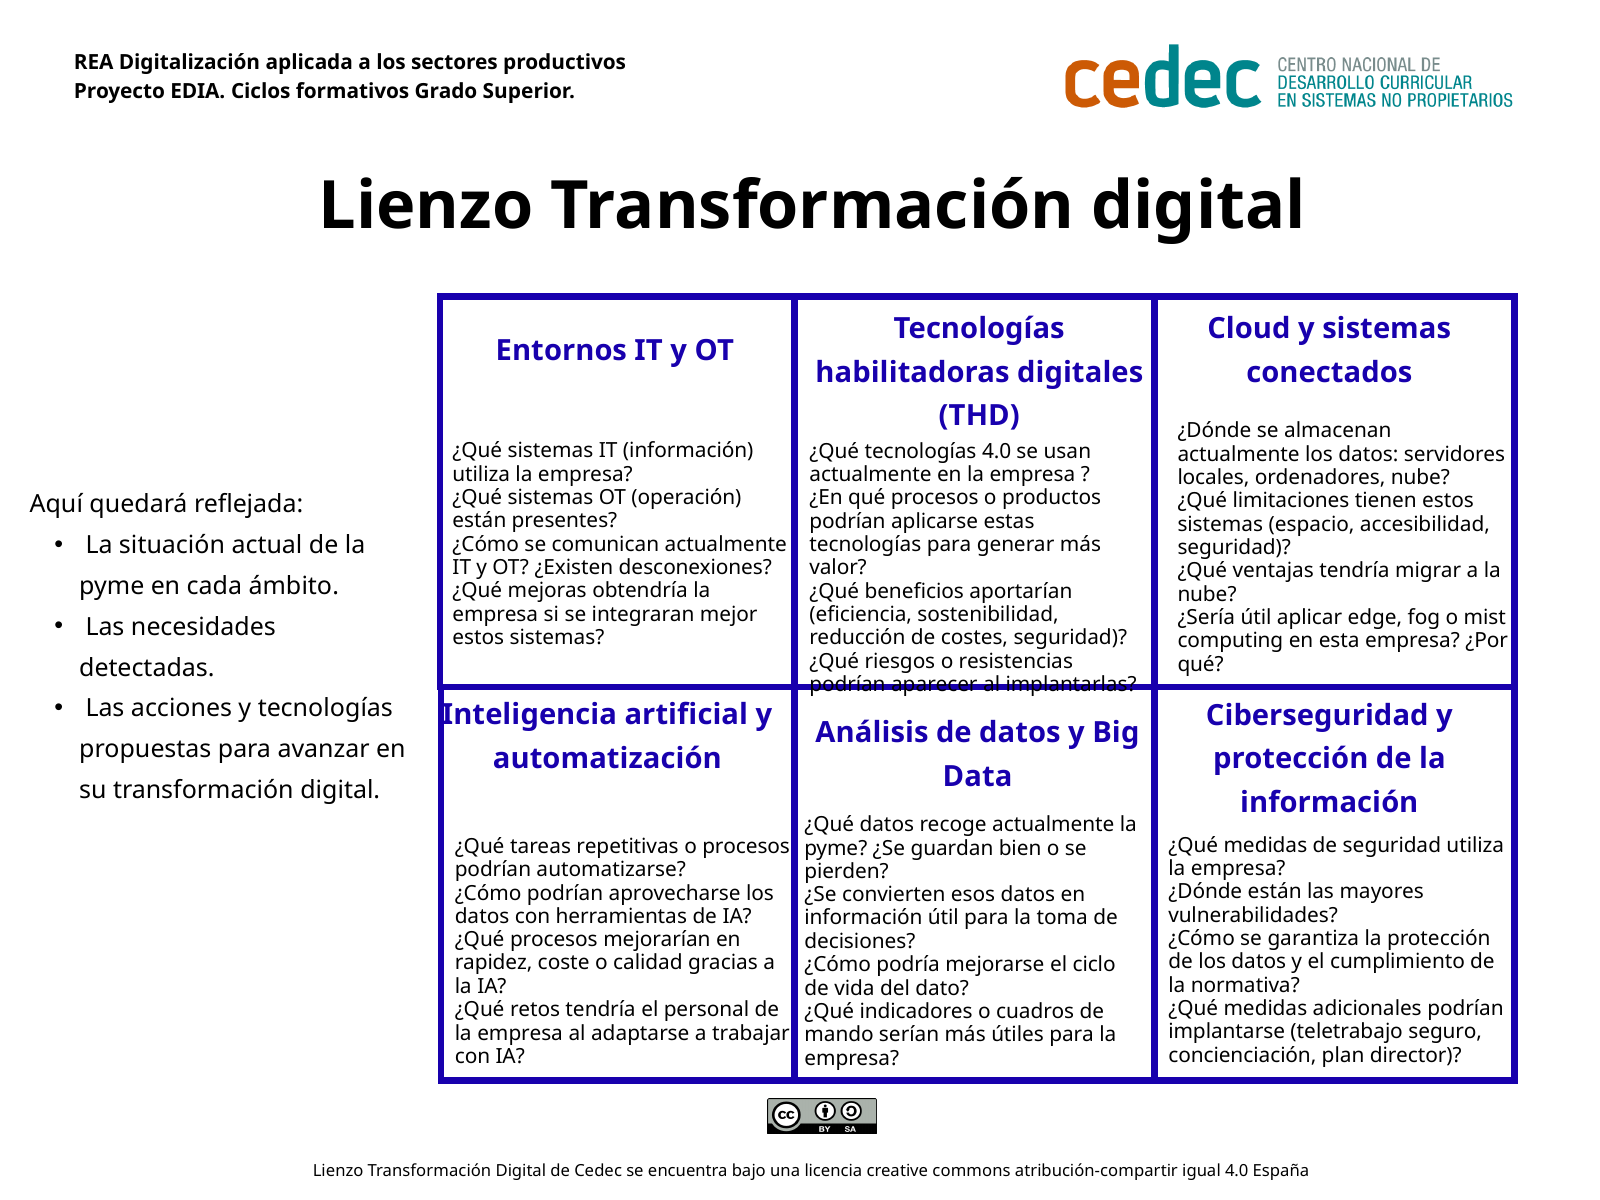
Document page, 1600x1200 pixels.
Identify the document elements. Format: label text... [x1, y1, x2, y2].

text_box Aquí quedará reflejada: La situación actual de la pyme en cada ámbito. Las necesidades detectadas. Las acciones y tecnologías propuestas para avanzar en su transformación digital. [29, 477, 414, 845]
text_box ¿Qué medidas de seguridad utiliza la empresa? ¿Dónde están las mayores vulnerabilidades? ¿Cómo se garantiza la protección de los datos y el cumplimiento de la normativa? ¿Qué medidas adicionales podrían implantarse (teletrabajo seguro, concienciación, plan director)? [1168, 832, 1509, 1090]
text_box REA Digitalización aplicada a los sectores productivos Proyecto EDIA. Ciclos formativos Grado Superior. [59, 40, 717, 119]
text_box ¿Qué sistemas IT (información) utiliza la empresa? ¿Qué sistemas OT (operación) están presentes? ¿Cómo se comunican actualmente IT y OT? ¿Existen desconexiones? ¿Qué mejoras obtendría la empresa si se integraran mejor estos sistemas? [452, 438, 793, 673]
picture [1062, 41, 1523, 119]
text_box ¿Qué datos recoge actualmente la pyme? ¿Se guardan bien o se pierden? ¿Se convierten esos datos en información útil para la toma de decisiones? ¿Cómo podría mejorarse el ciclo de vida del dato? ¿Qué indicadores o cuadros de mando serían más útiles para la empresa? [804, 812, 1145, 1093]
text_box [1509, 863, 1514, 1080]
text_box Inteligencia artificial y automatización [440, 686, 775, 819]
text_box ¿Qué tareas repetitivas o procesos podrían automatizarse? ¿Cómo podrían aprovecharse los datos con herramientas de IA? ¿Qué procesos mejorarían en rapidez, coste o calidad gracias a la IA? ¿Qué retos tendría el personal de la empresa al adaptarse a trabajar con IA? [454, 834, 795, 1091]
text_box Entornos IT y OT [430, 322, 794, 410]
text_box Ciberseguridad y protección de la información [1145, 687, 1515, 863]
picture [767, 1098, 877, 1134]
text_box ¿Qué tecnologías 4.0 se usan actualmente en la empresa ? ¿En qué procesos o productos podrían aplicarse estas tecnologías para generar más valor? ¿Qué beneficios aportarían (eficiencia, sostenibilidad, reducción de costes, seguridad)? ¿Qué riesgos o resistencias podrían aparecer al implantarlas? [809, 439, 1150, 743]
text_box [440, 296, 1514, 322]
text_box [440, 410, 1177, 1080]
text_box [1145, 863, 1168, 1080]
text_box ¿Dónde se almacenan actualmente los datos: servidores locales, ordenadores, nube? ¿Qué limitaciones tienen estos sistemas (espacio, accesibilidad, seguridad)? ¿Qué ventajas tendría migrar a la nube? ¿Sería útil aplicar edge, fog o mist computing en esta empresa? ¿Por qué? [1177, 418, 1515, 699]
text_box Tecnologías habilitadoras digitales (THD) [794, 300, 1144, 432]
text_box [795, 836, 804, 1080]
text_box Lienzo Transformación Digital de Cedec se encuentra bajo una licencia creative commons atribución-compartir igual 4.0 España [236, 1151, 1388, 1200]
text_box Análisis de datos y Big Data [792, 704, 1163, 836]
text_box Lienzo Transformación digital [68, 140, 1557, 242]
text_box Cloud y sistemas conectados [1144, 300, 1515, 432]
